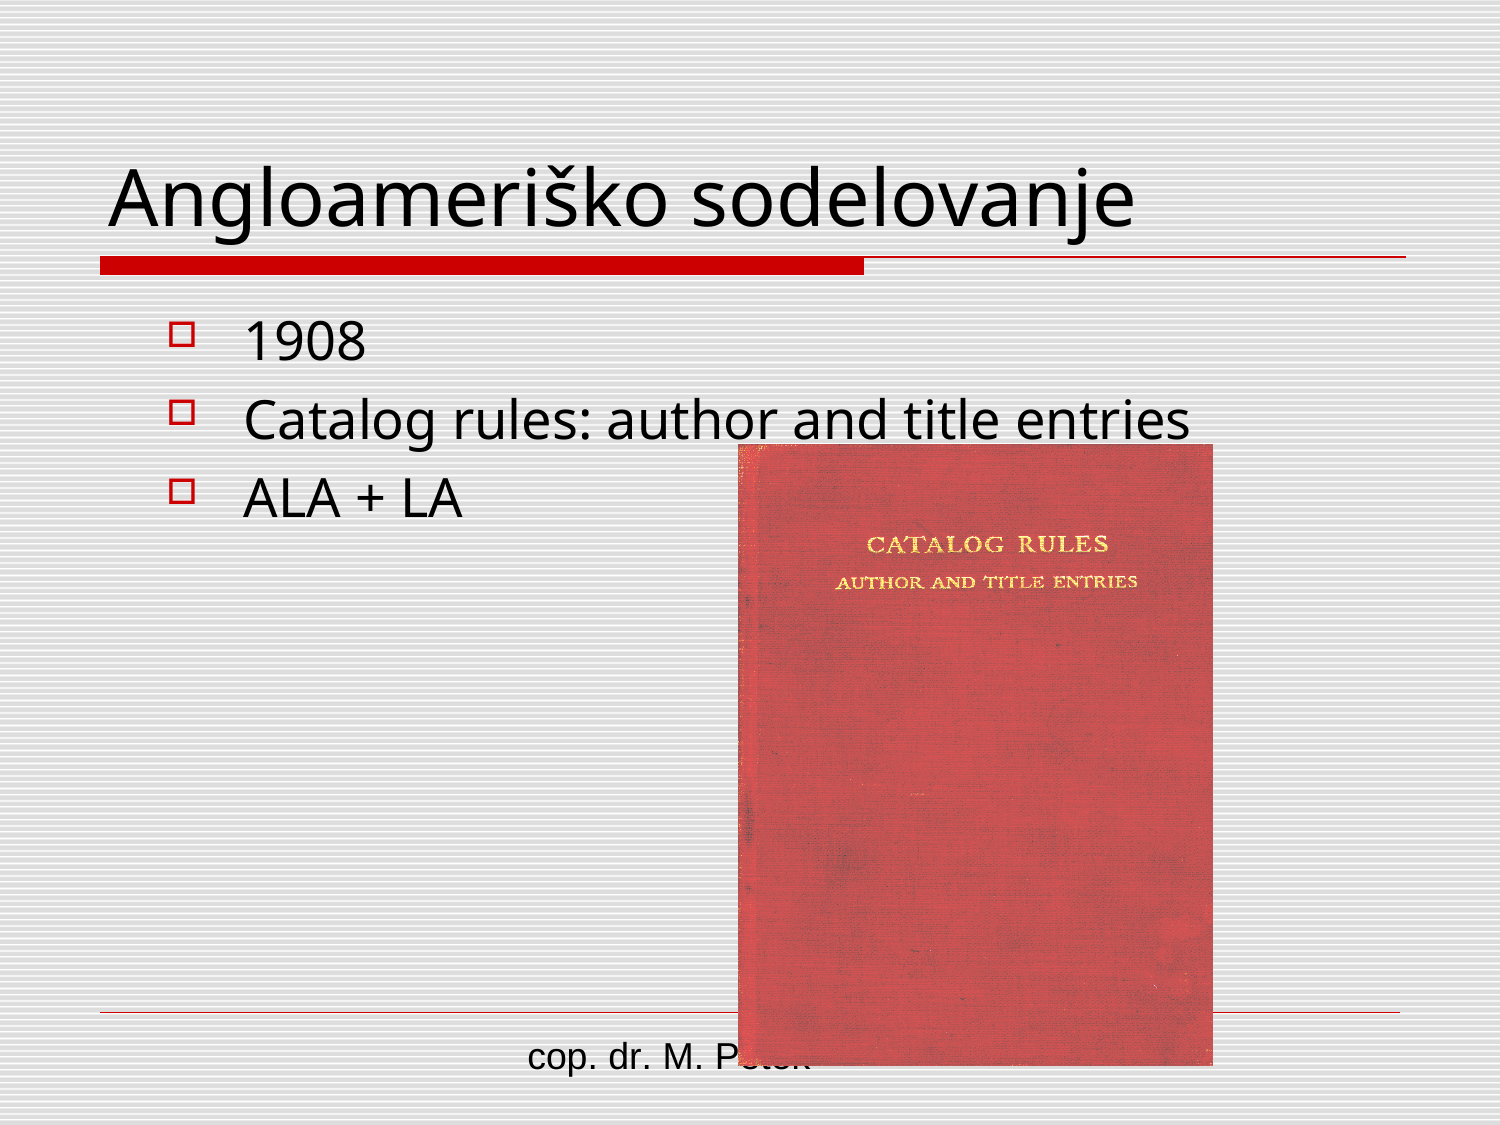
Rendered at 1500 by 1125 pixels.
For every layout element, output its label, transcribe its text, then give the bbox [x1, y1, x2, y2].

picture [0, 0, 1500, 1125]
list 1908 Catalog rules: author and title entries ALA + LA [151, 219, 1353, 1005]
title Angloameriško sodelovanje [94, 49, 1407, 250]
